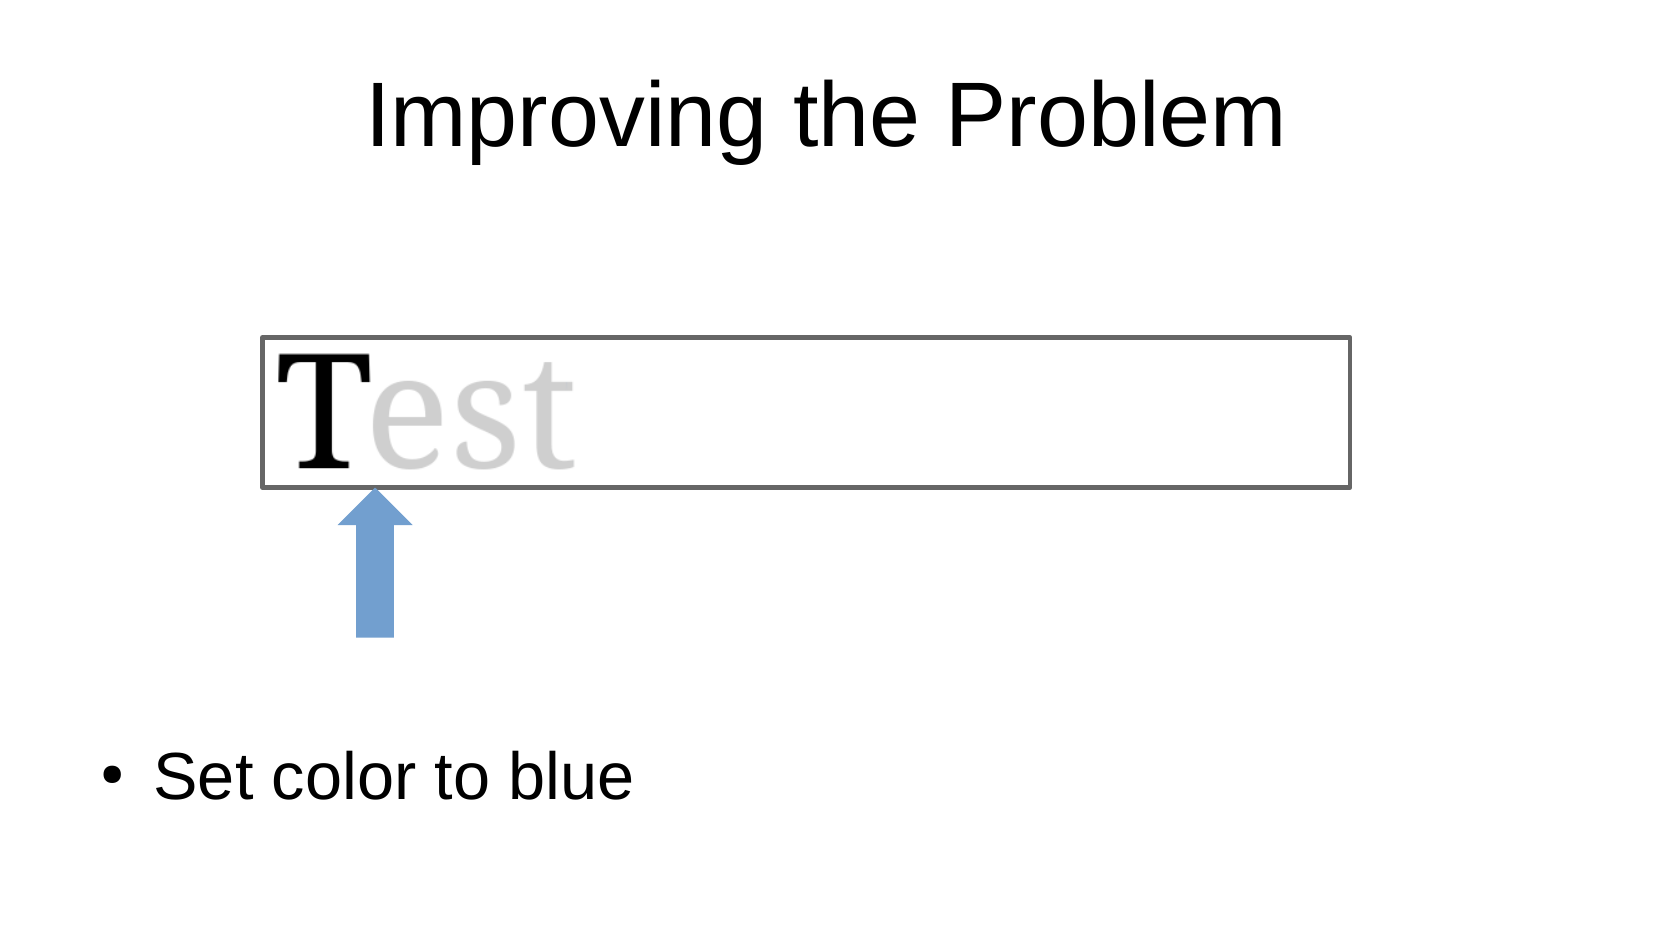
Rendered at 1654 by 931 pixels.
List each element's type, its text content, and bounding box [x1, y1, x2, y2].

title Improving the Problem [82, 37, 1571, 193]
picture [271, 346, 591, 482]
list Set color to blue [82, 217, 1571, 901]
text_box [262, 337, 1350, 638]
